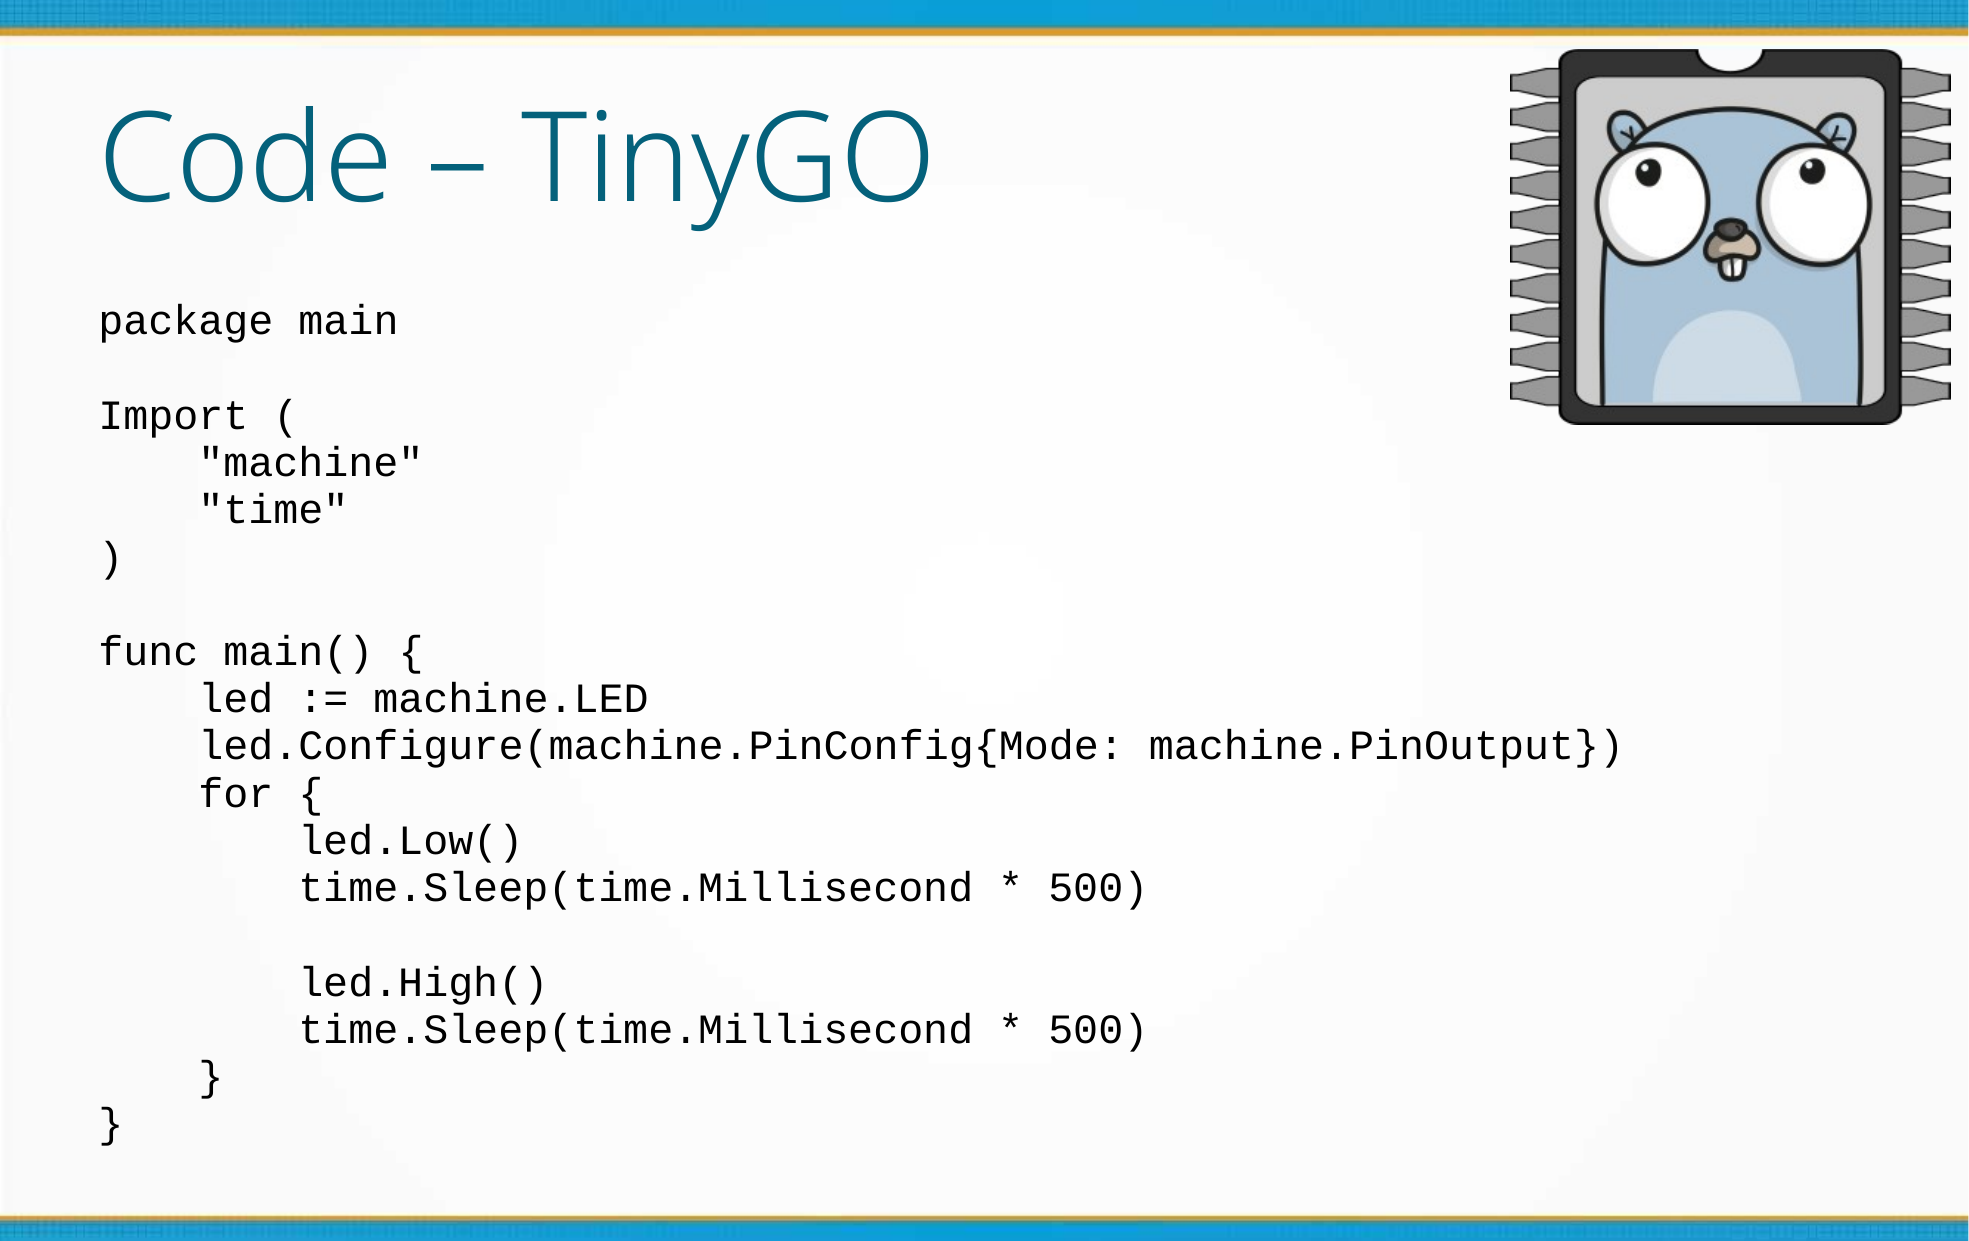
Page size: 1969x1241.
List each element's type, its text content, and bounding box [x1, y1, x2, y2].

list package main Import ( "machine" "time" ) func main() { led := machine.LED led.Configure(machine.PinConfig{Mode: machine.PinOutput}) for { led.Low() time.Sleep(time.Millisecond * 500) led.High() time.Sleep(time.Millisecond * 500) } } [98, 300, 1876, 1186]
picture [0, 0, 1969, 1241]
title Code – TinyGO [98, 49, 1510, 257]
